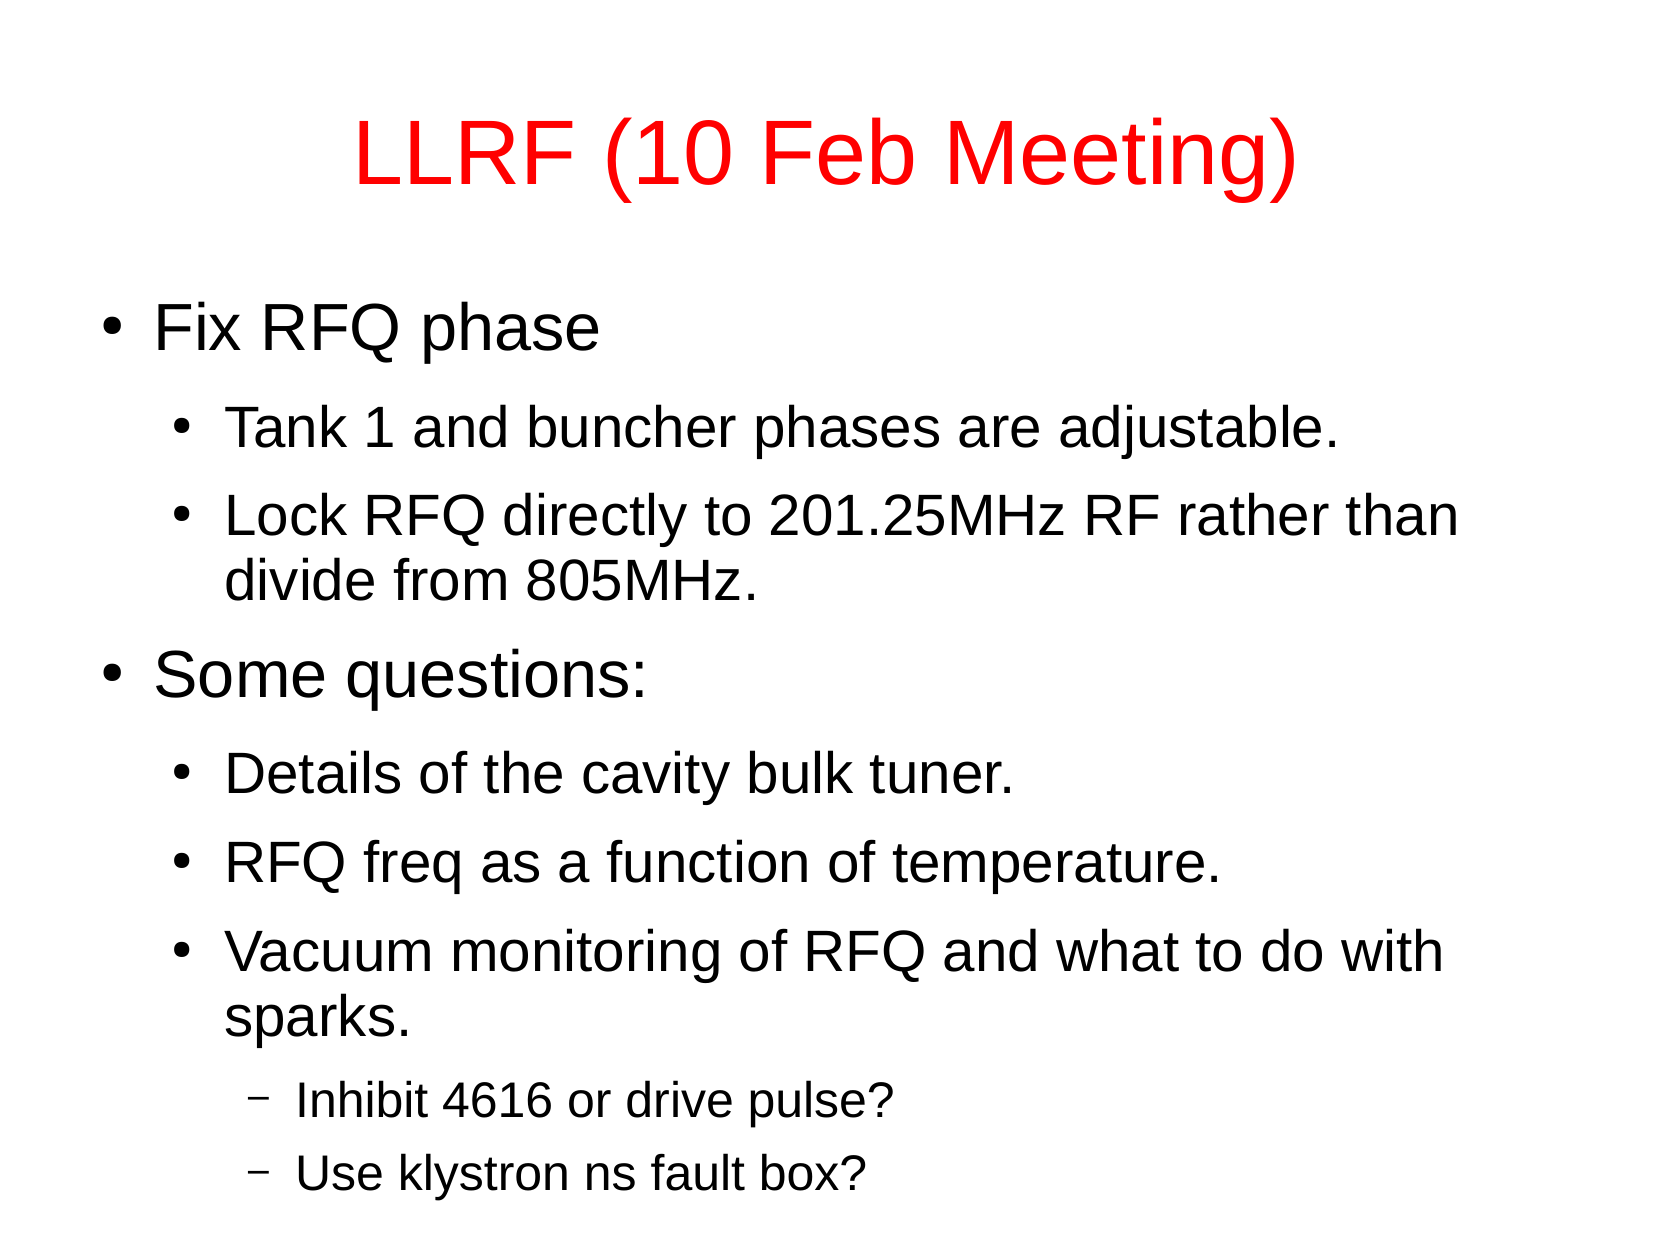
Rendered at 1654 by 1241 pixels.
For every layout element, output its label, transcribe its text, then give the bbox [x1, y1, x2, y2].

list Fix RFQ phase Tank 1 and buncher phases are adjustable. Lock RFQ directly to 201.25MHz RF rather than divide from 805MHz. Some questions: Details of the cavity bulk tuner. RFQ freq as a function of temperature. Vacuum monitoring of RFQ and what to do with sparks. Inhibit 4616 or drive pulse? Use klystron ns fault box? [82, 290, 1571, 1201]
title LLRF (10 Feb Meeting) [82, 49, 1571, 257]
